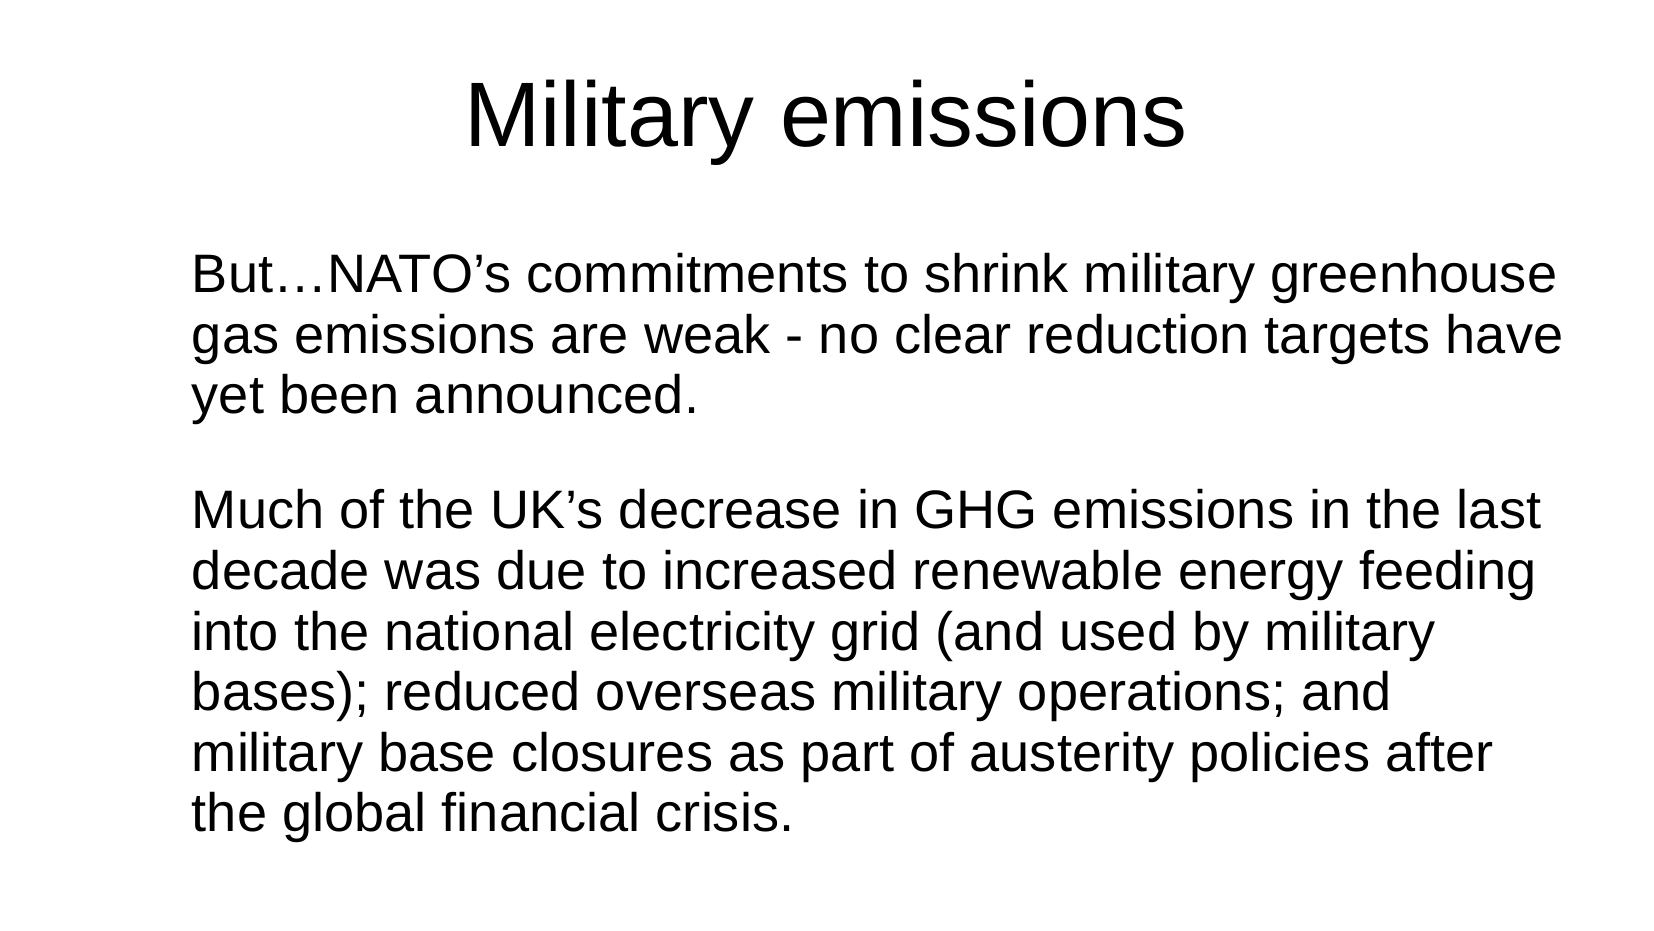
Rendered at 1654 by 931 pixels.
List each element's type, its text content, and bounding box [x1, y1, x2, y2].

title Military emissions [82, 37, 1571, 193]
text_box But…NATO’s commitments to shrink military greenhouse gas emissions are weak - no clear reduction targets have yet been announced. [177, 236, 1584, 433]
text_box Much of the UK’s decrease in GHG emissions in the last decade was due to increased renewable energy feeding into the national electricity grid (and used by military bases); reduced overseas military operations; and military base closures as part of austerity policies after the global financial crisis. [177, 472, 1565, 857]
